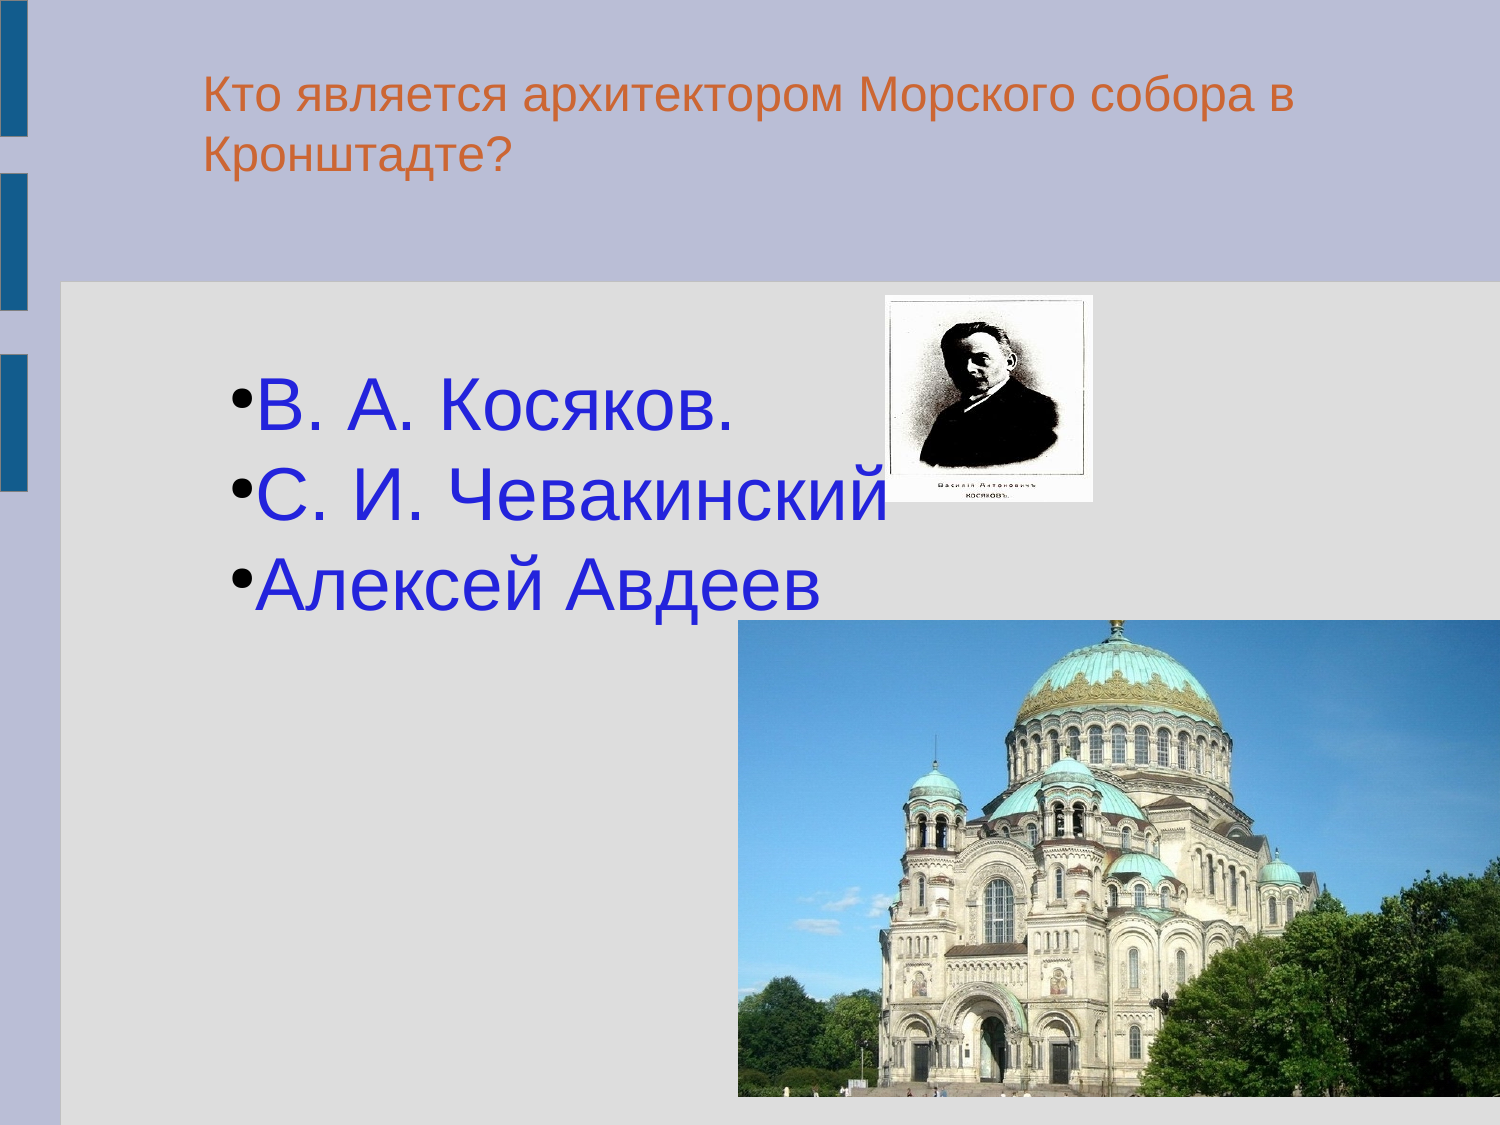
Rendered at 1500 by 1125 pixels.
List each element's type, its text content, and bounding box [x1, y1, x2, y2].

picture [738, 620, 1500, 1097]
text_box Кто является архитектором Морского собора в Кронштадте? [187, 53, 1340, 203]
text_box В. А. Косяков. С. И. Чевакинский Алексей Авдеев [214, 348, 1367, 634]
picture [885, 295, 1093, 502]
